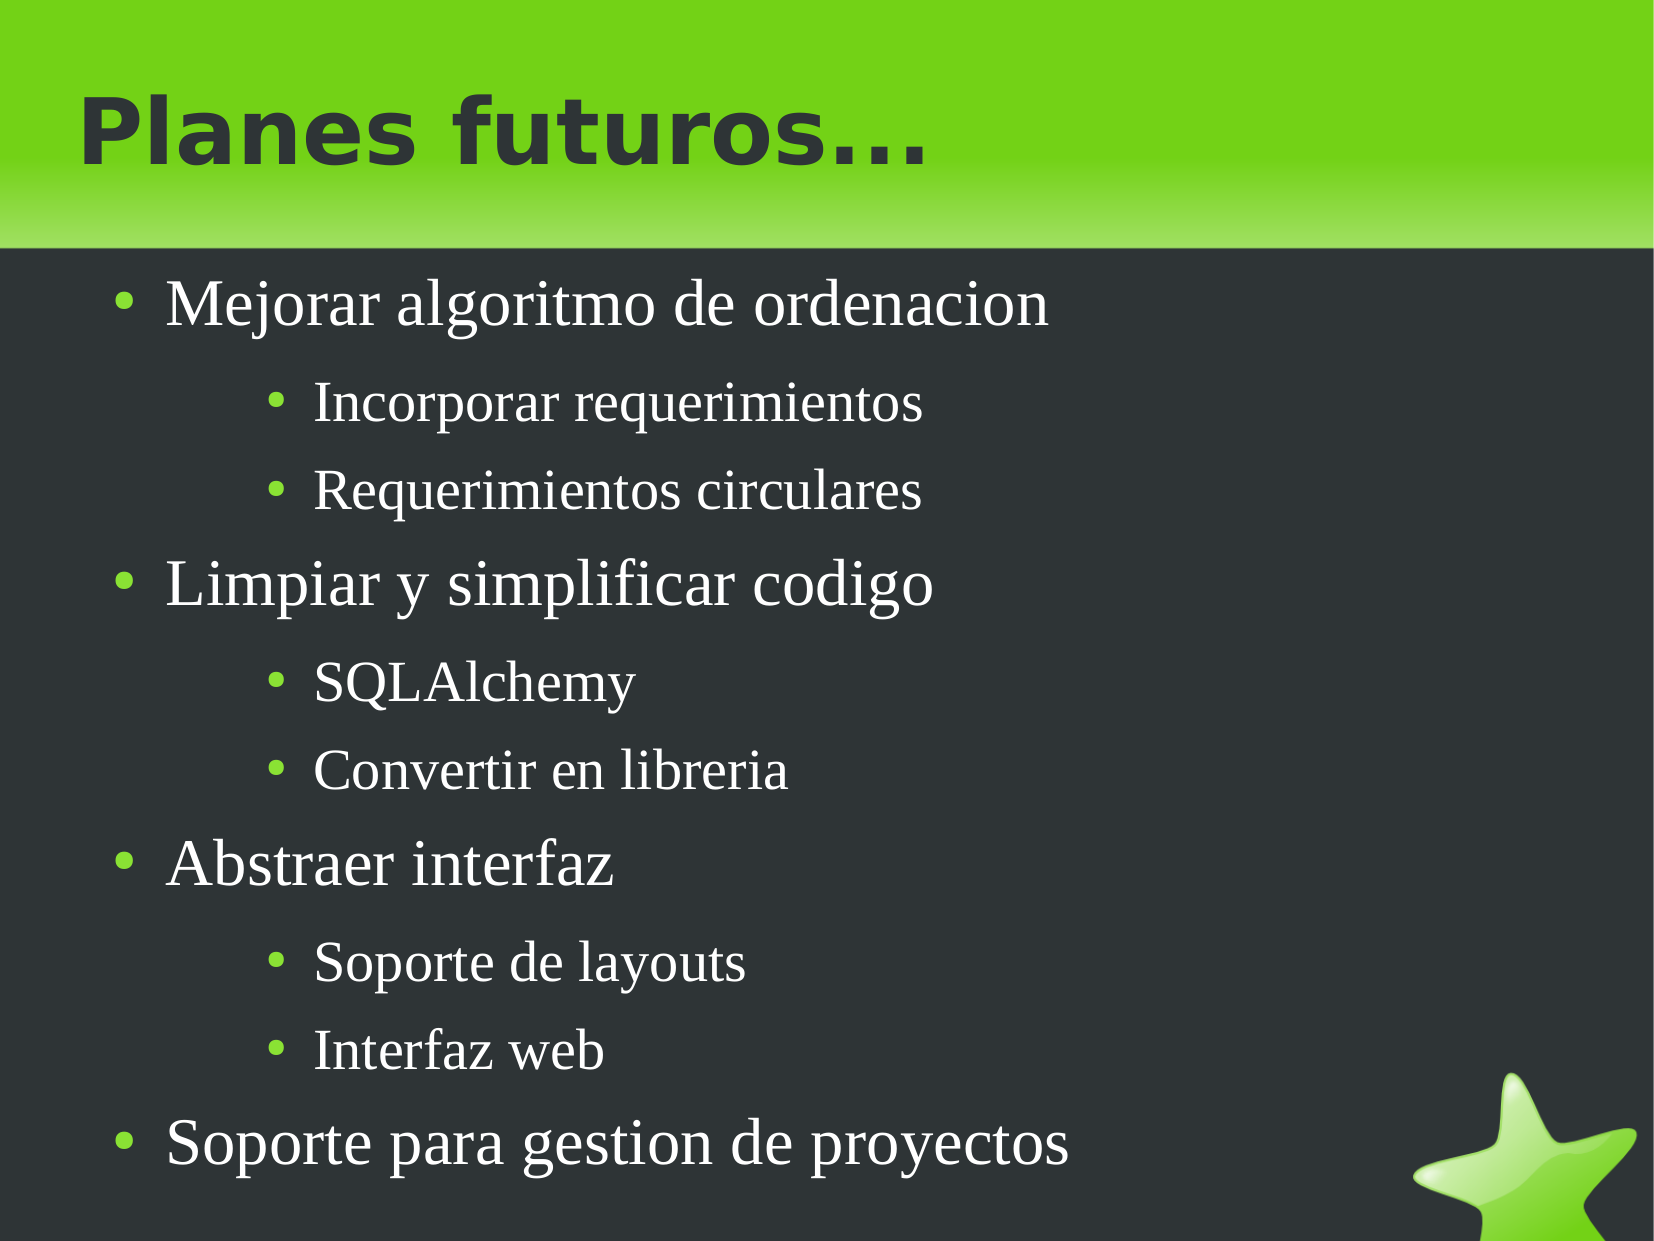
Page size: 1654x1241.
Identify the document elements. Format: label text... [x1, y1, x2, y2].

title Planes futuros... [76, 29, 1565, 237]
picture [0, 0, 1654, 1241]
list Mejorar algoritmo de ordenacion Incorporar requerimientos Requerimientos circulares Limpiar y simplificar codigo SQLAlchemy Convertir en libreria Abstraer interfaz Soporte de layouts Interfaz web Soporte para gestion de proyectos [76, 265, 1565, 1241]
